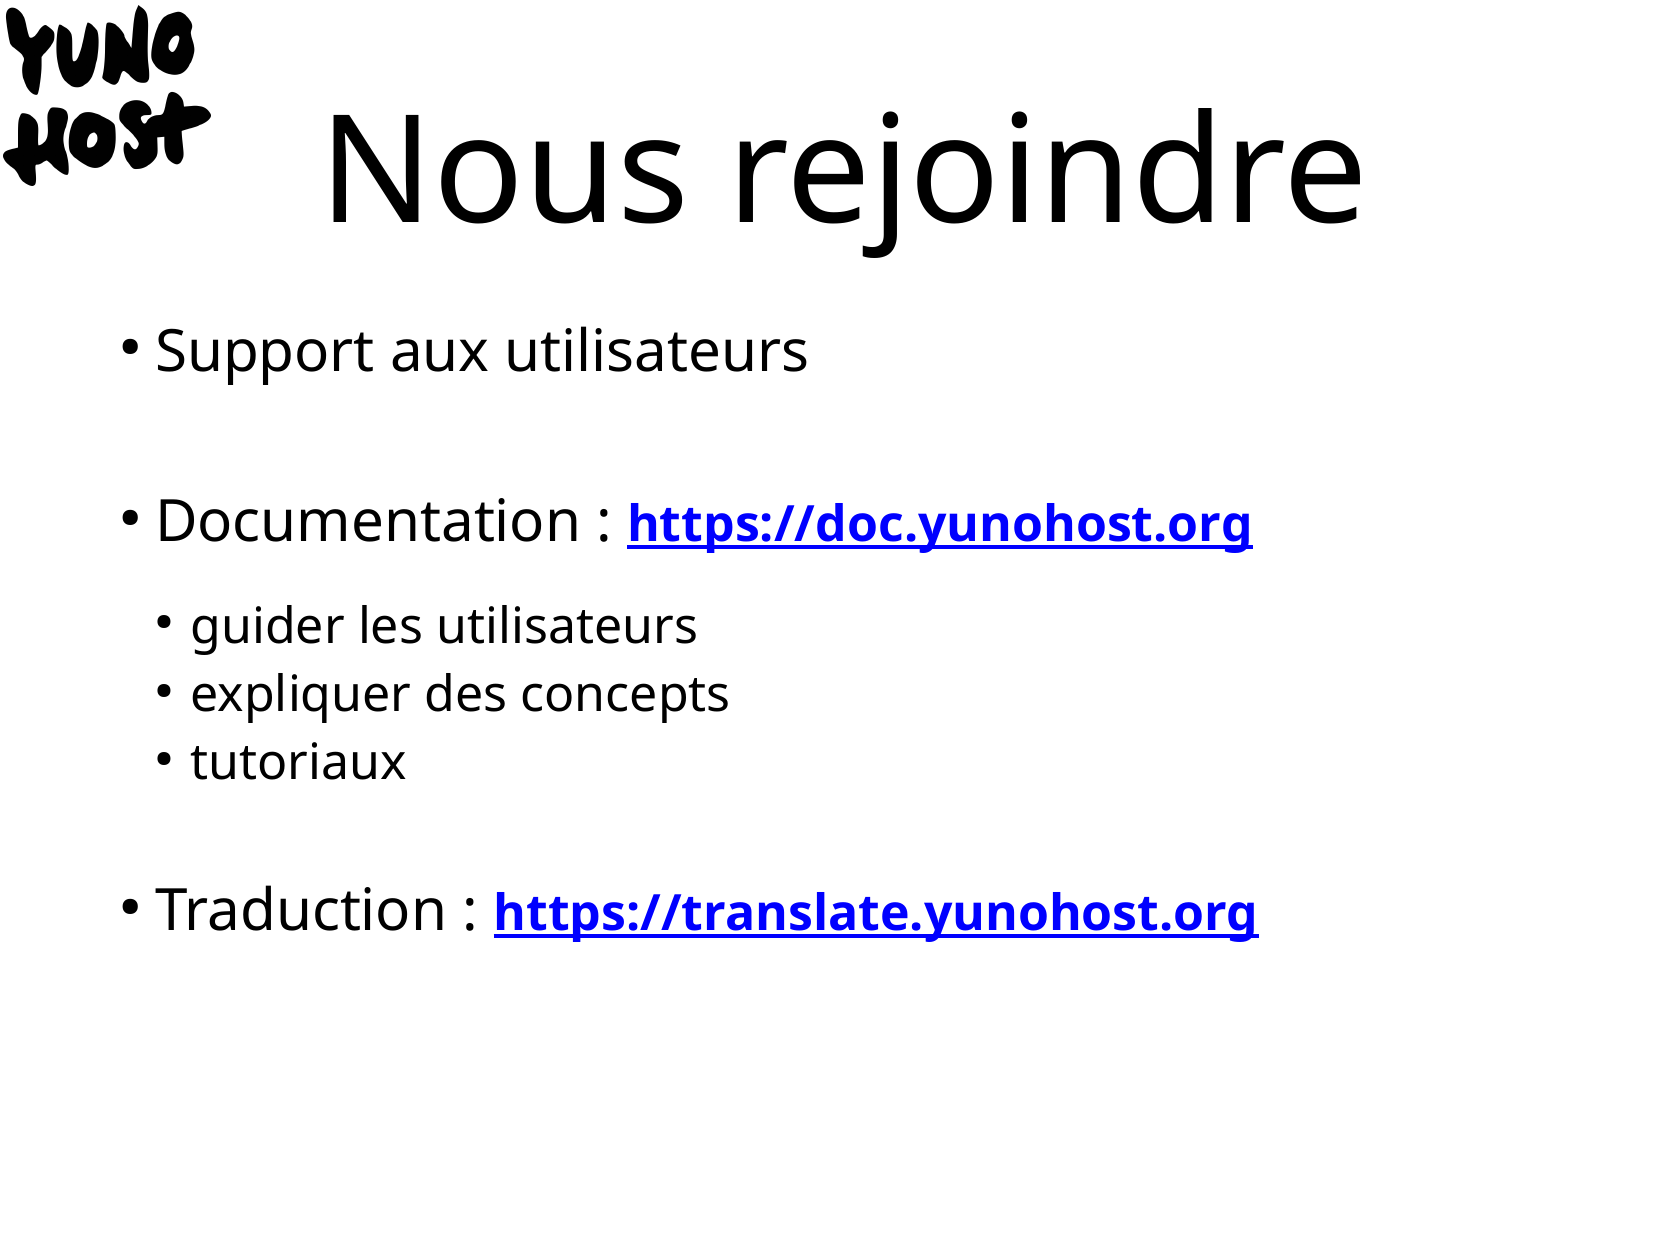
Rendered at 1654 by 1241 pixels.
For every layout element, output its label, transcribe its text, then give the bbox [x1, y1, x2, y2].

text_box Support aux utilisateurs Documentation : https://doc.yunohost.org guider les utilisateurs expliquer des concepts tutoriaux Traduction : https://translate.yunohost.org [105, 301, 1561, 1156]
title Nous rejoindre [82, 61, 1606, 269]
picture [3, 5, 211, 186]
